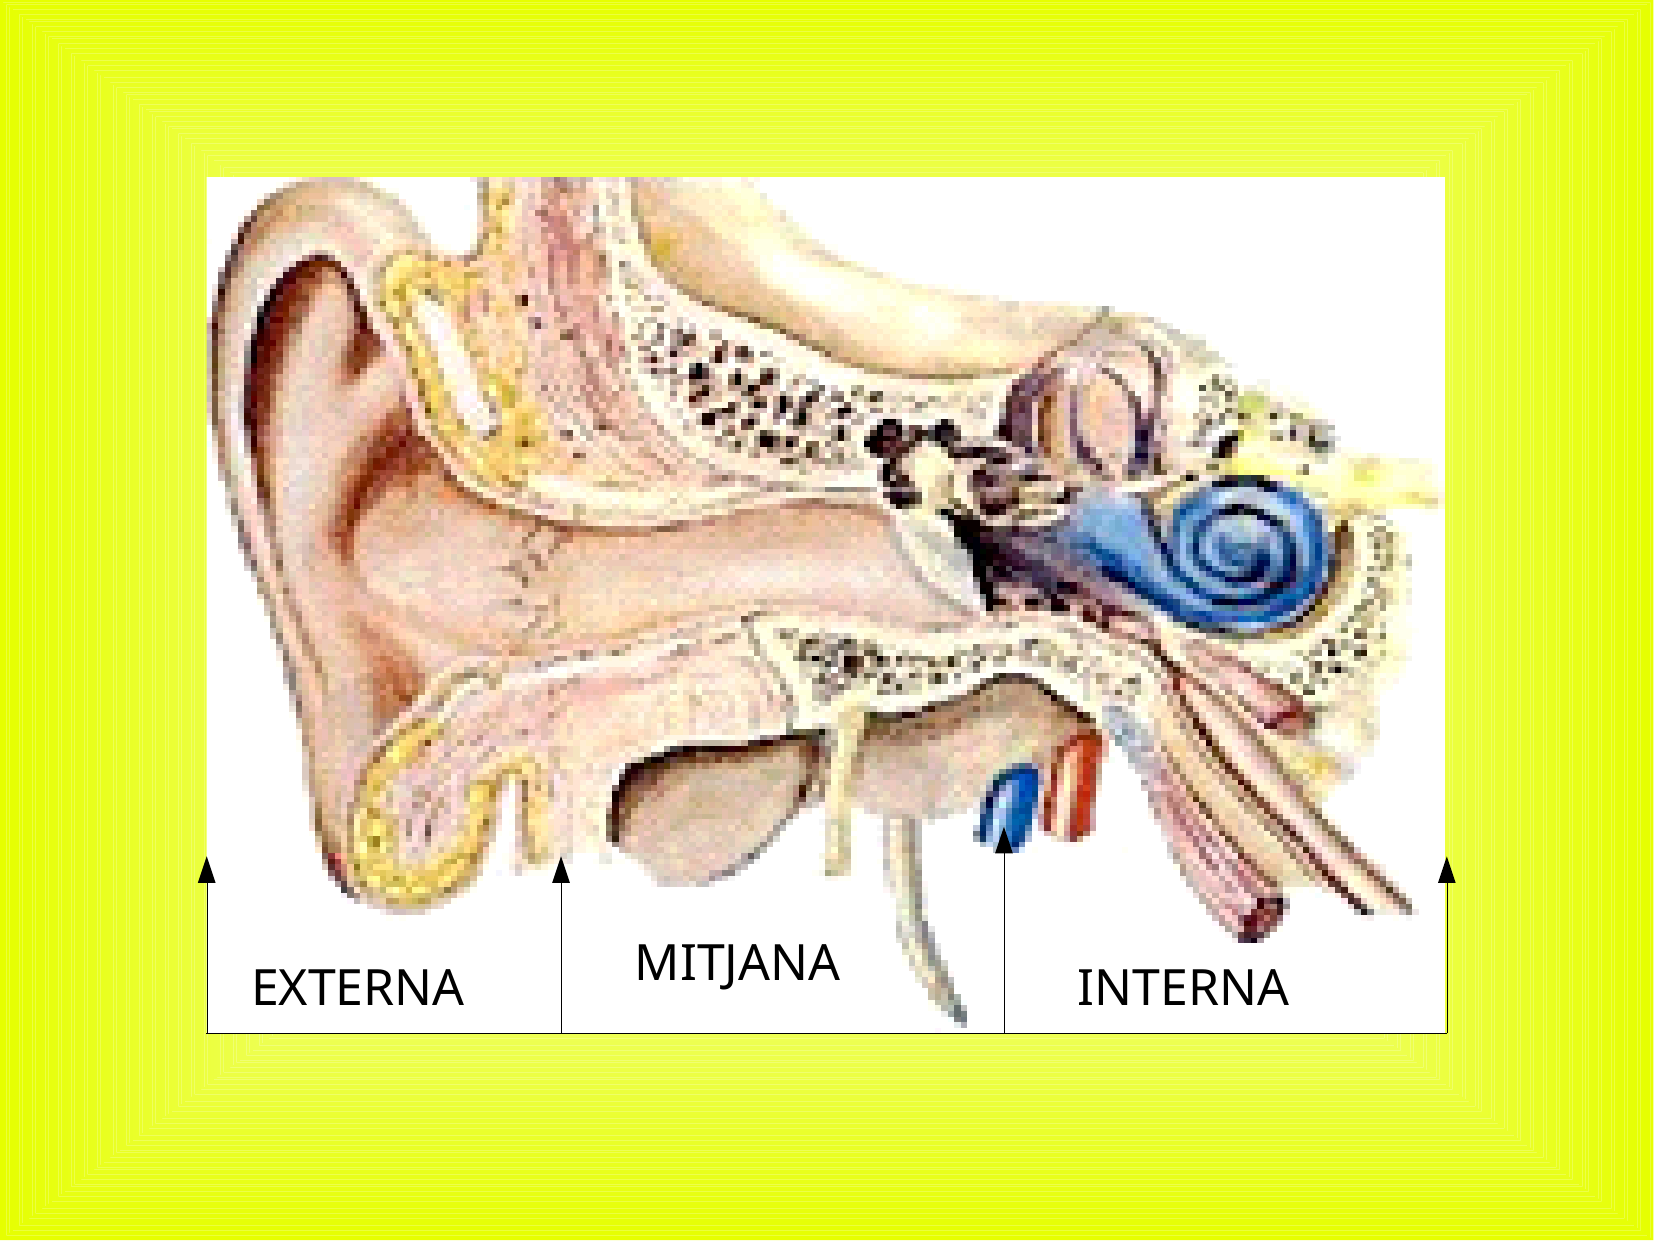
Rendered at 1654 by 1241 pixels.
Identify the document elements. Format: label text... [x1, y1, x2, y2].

text_box MITJANA [620, 919, 902, 1004]
picture [206, 177, 1447, 1033]
text_box EXTERNA [236, 944, 507, 1030]
text_box INTERNA [1062, 944, 1333, 1030]
